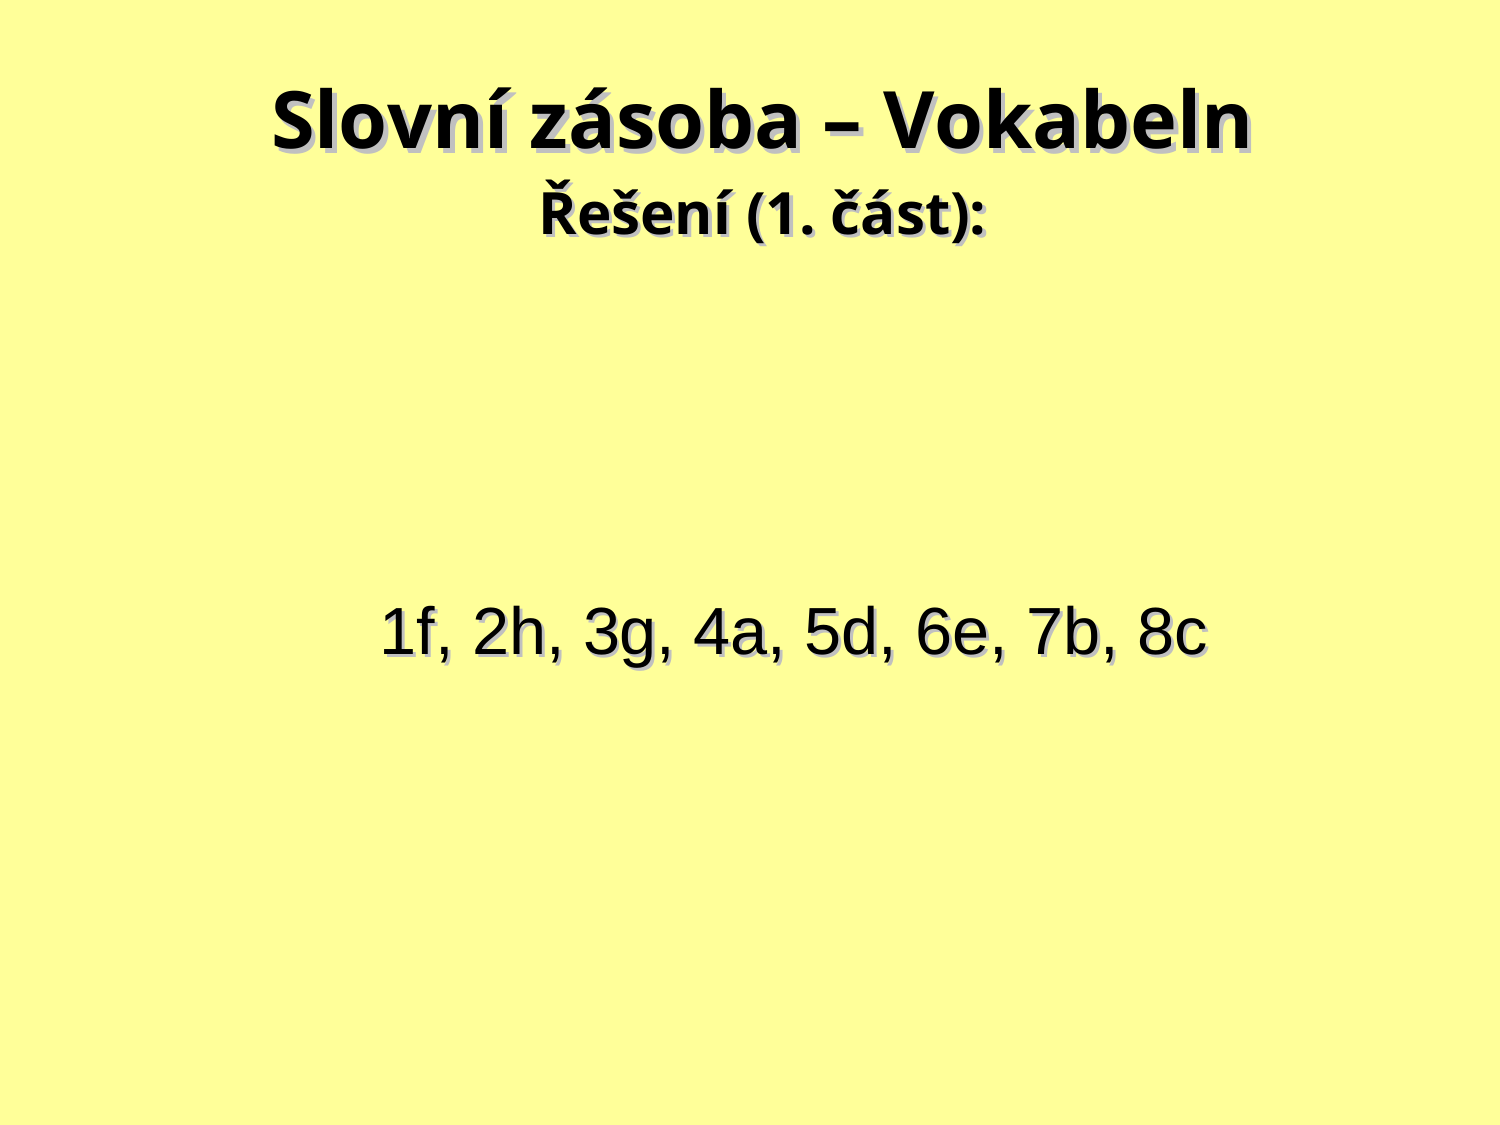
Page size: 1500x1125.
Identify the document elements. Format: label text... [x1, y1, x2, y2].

title Slovní zásoba – Vokabeln Řešení (1. část): [75, 40, 1451, 276]
list 1f, 2h, 3g, 4a, 5d, 6e, 7b, 8c [137, 312, 1451, 1000]
